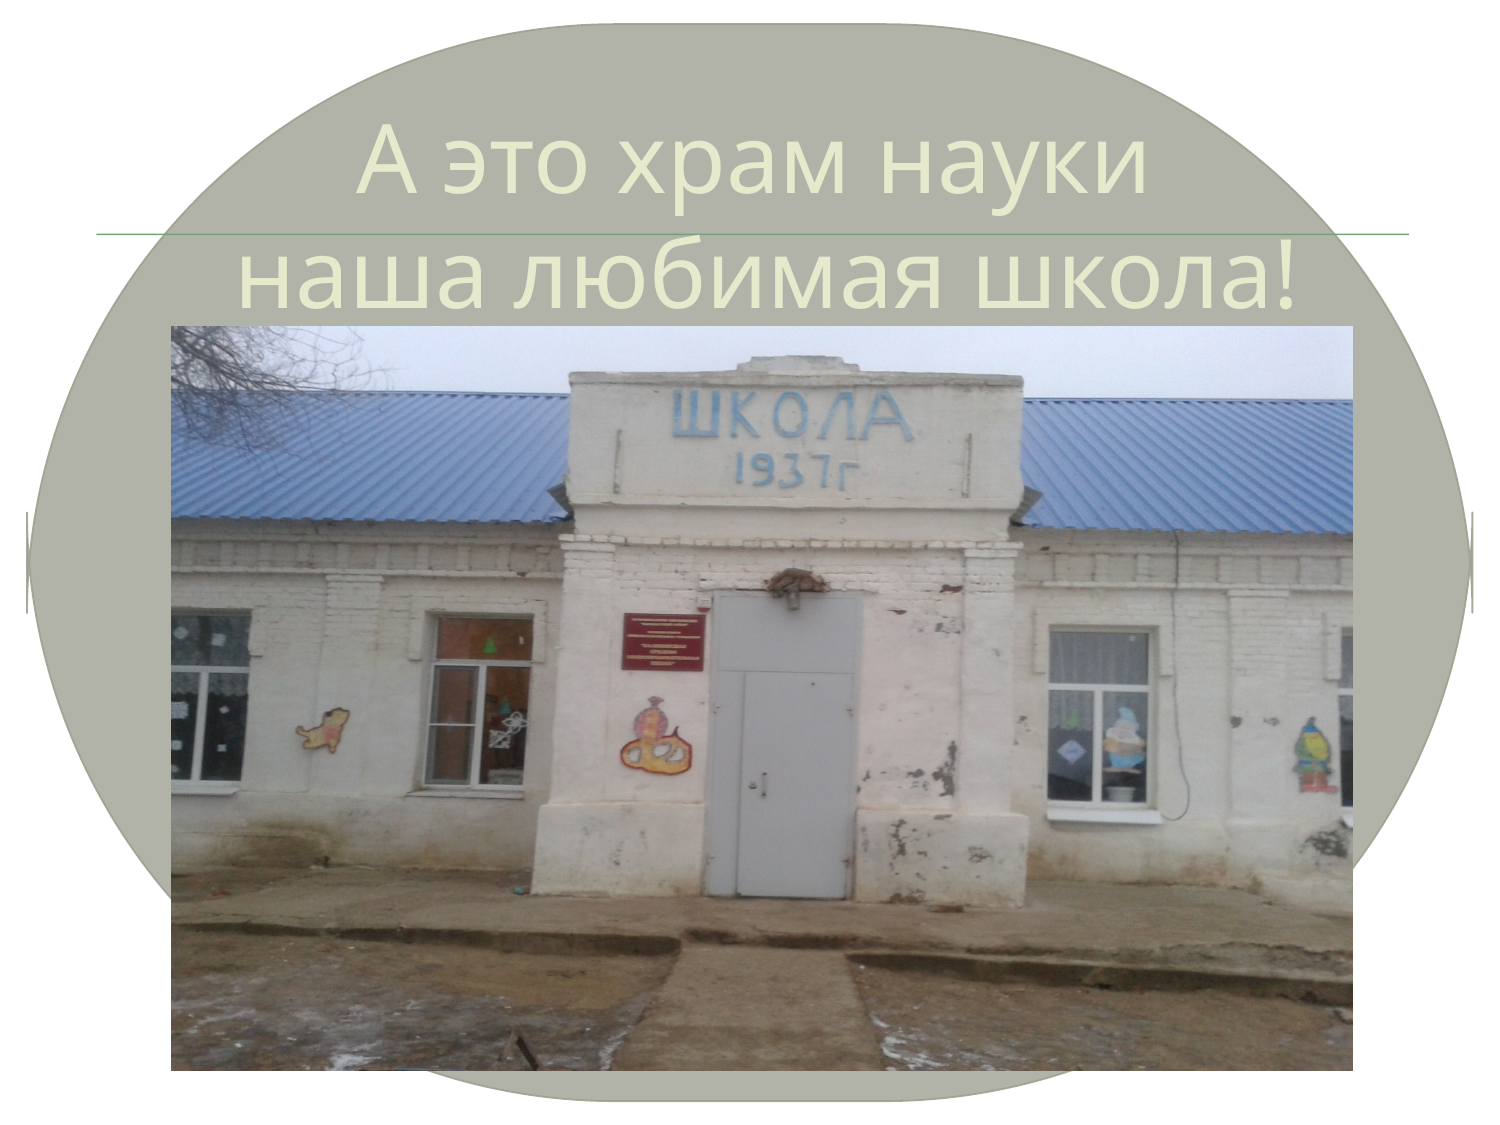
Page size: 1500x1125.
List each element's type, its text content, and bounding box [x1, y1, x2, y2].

picture [171, 326, 1353, 1071]
title А это храм науки наша любимая школа! [75, 90, 1425, 327]
